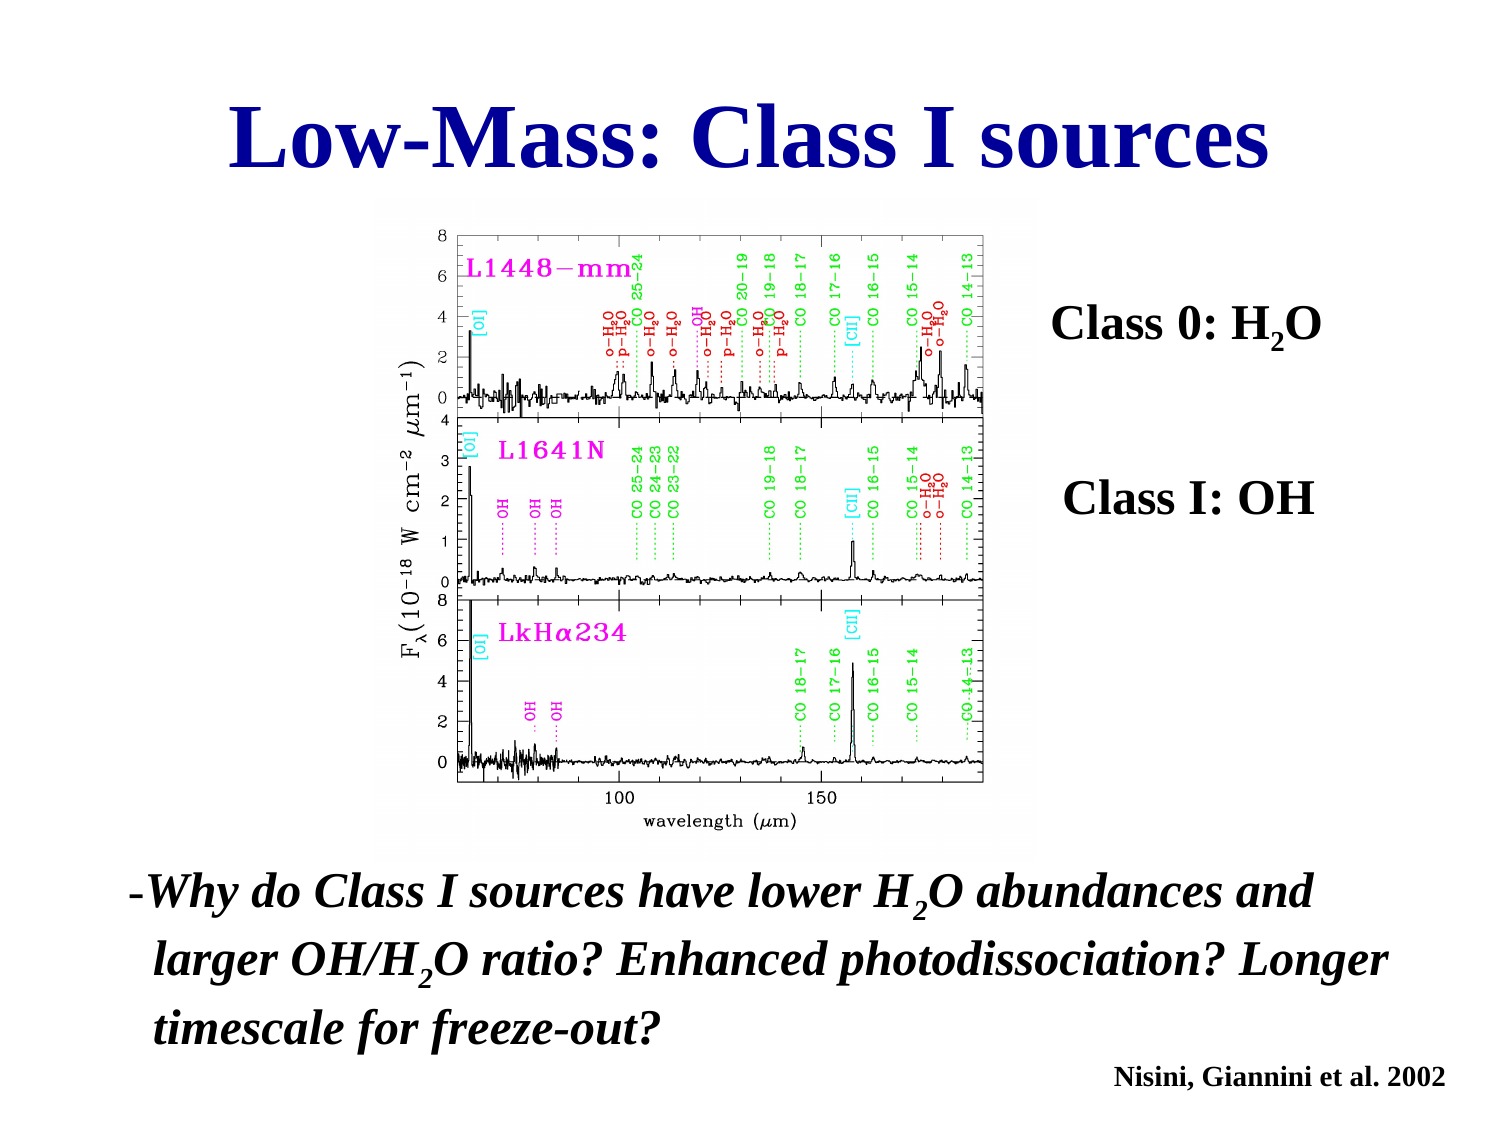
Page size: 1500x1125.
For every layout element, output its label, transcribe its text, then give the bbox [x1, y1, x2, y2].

text_box Class 0: H2O [1035, 281, 1339, 366]
picture [375, 199, 1038, 863]
text_box Class I: OH [1047, 456, 1331, 533]
title Low-Mass: Class I sources [112, 37, 1388, 225]
text_box Why do Class I sources have lower H2O abundances and larger OH/H2O ratio? Enhanced photodissociation? Longer timescale for freeze-out? [113, 849, 1405, 1062]
text_box Nisini, Giannini et al. 2002 [1098, 1049, 1462, 1101]
